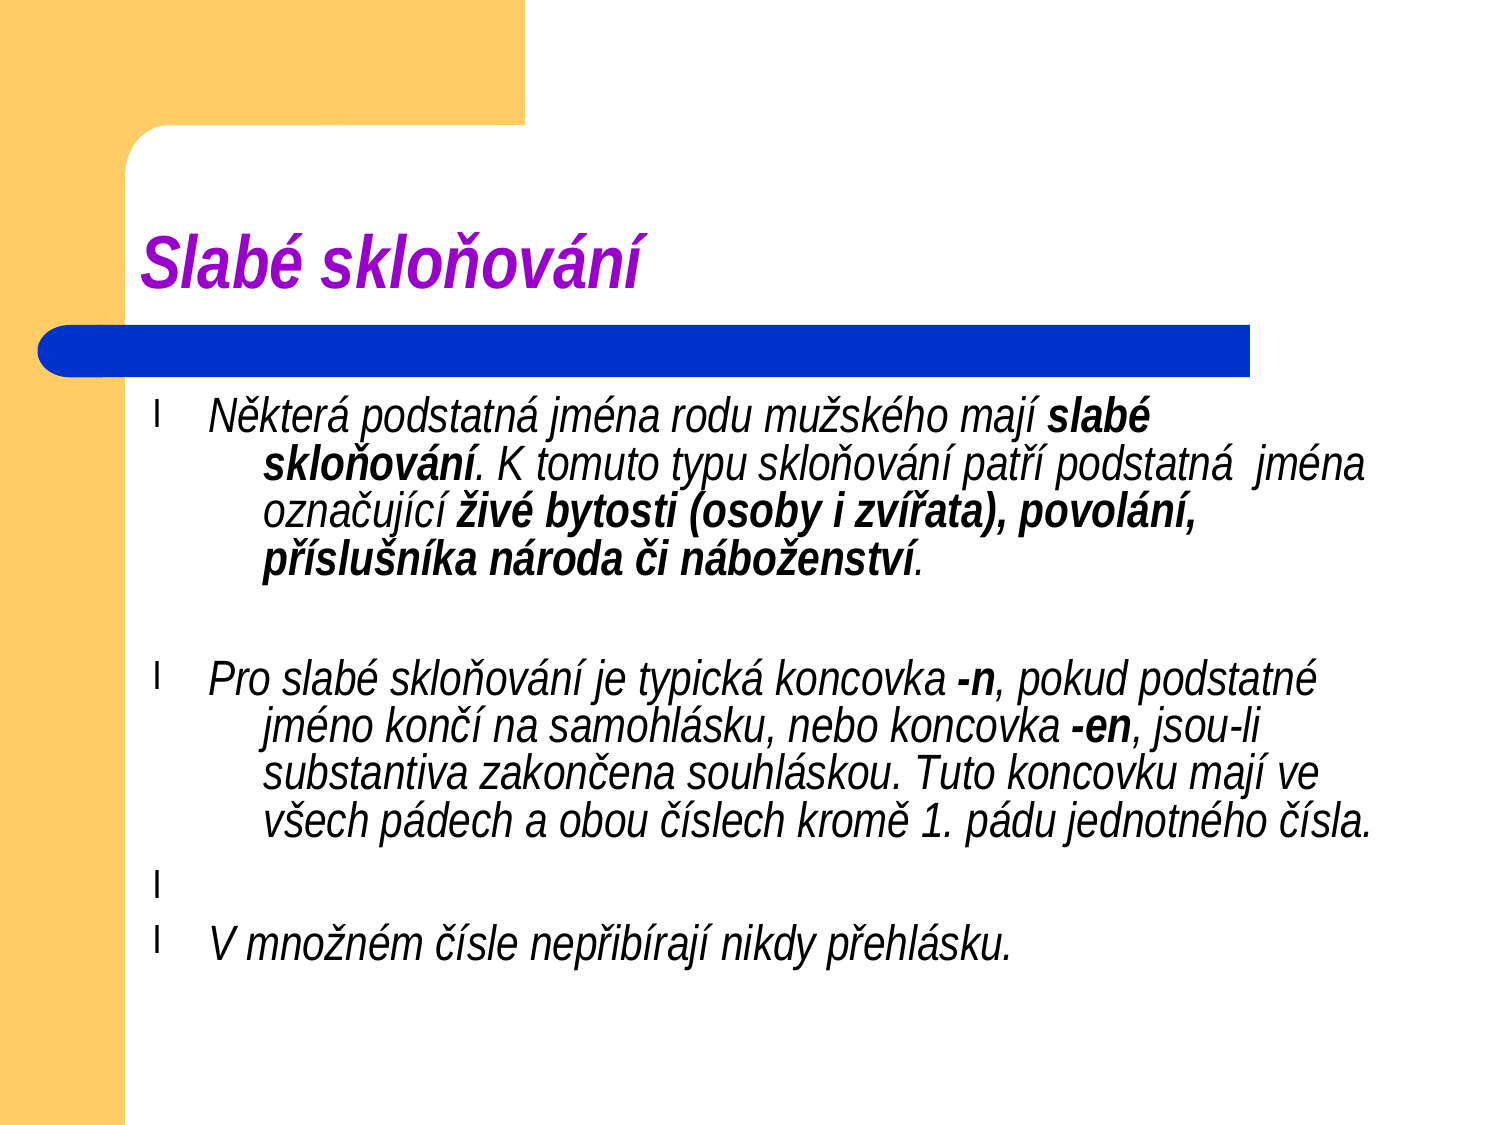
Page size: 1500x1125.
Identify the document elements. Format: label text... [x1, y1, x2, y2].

title Slabé skloňování [125, 125, 1426, 313]
list Některá podstatná jména rodu mužského mají slabé skloňování. K tomuto typu skloňování patří podstatná jména označující živé bytosti (osoby i zvířata), povolání, příslušníka národa či náboženství. Pro slabé skloňování je typická koncovka -n, pokud podstatné jméno končí na samohlásku, nebo koncovka -en, jsou-li substantiva zakončena souhláskou. Tuto koncovku mají ve všech pádech a obou číslech kromě 1. pádu jednotného čísla. V množném čísle nepřibírají nikdy přehlásku. [137, 387, 1400, 999]
